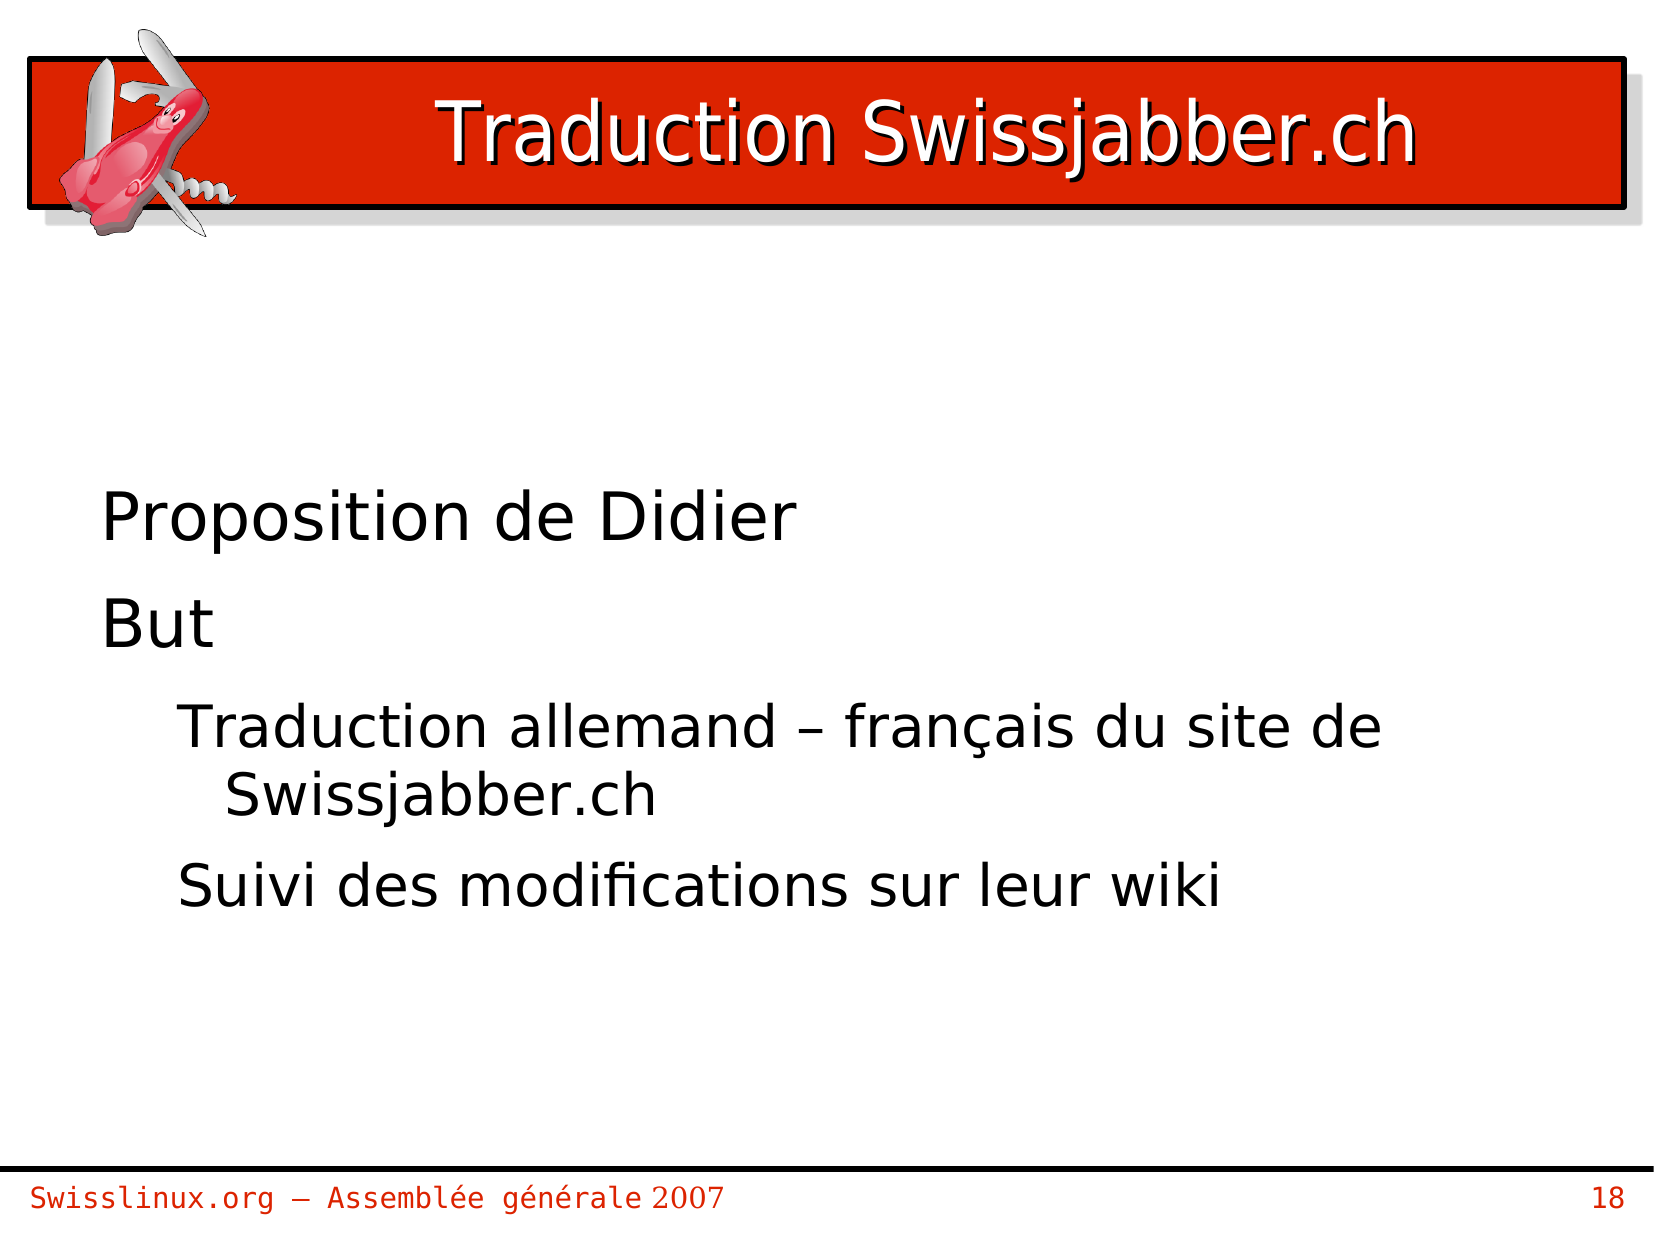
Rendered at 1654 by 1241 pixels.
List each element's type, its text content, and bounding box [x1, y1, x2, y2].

title Traduction Swissjabber.ch [259, 84, 1595, 182]
picture [59, 29, 237, 237]
list Proposition de Didier But Traduction allemand – français du site de Swissjabber.ch Suivi des modifications sur leur wiki [82, 290, 1571, 1109]
